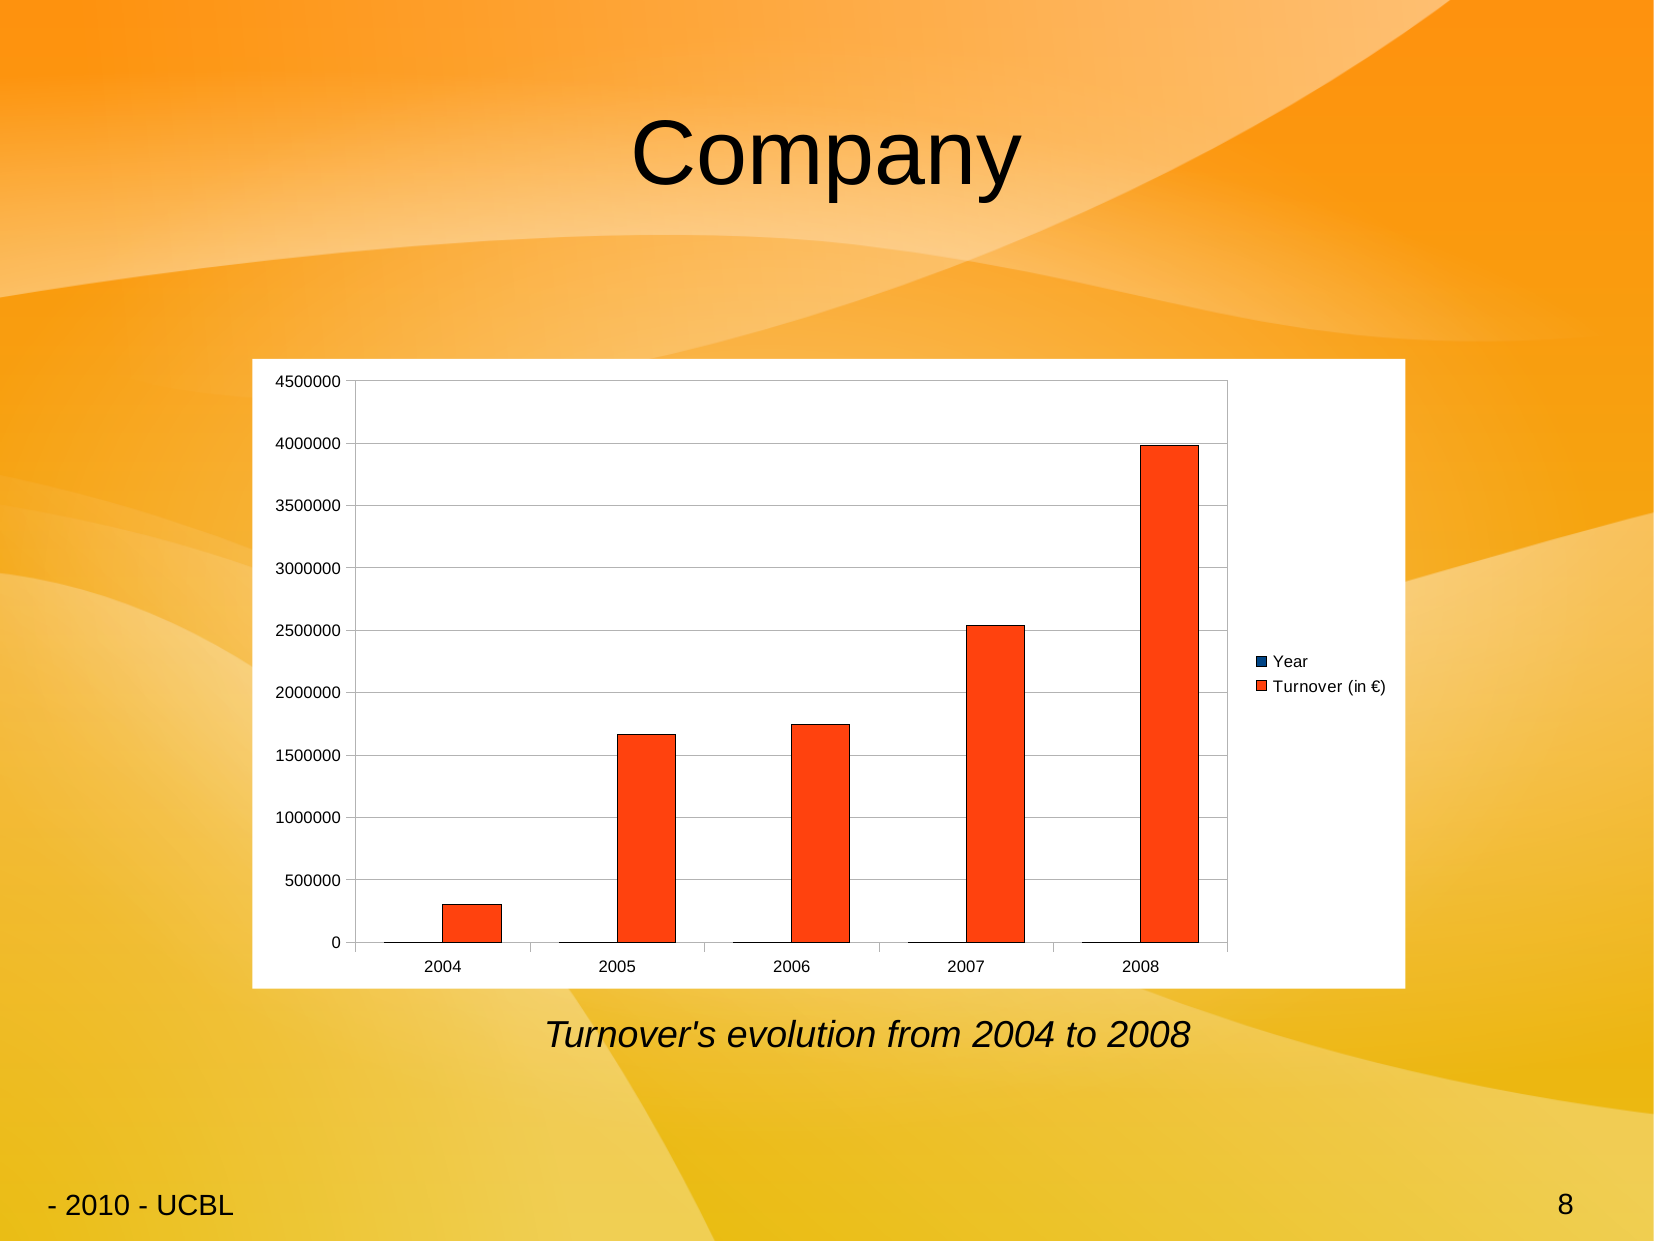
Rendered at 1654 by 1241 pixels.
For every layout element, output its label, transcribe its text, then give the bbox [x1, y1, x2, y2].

text_box Adrian Gaudebert - 2010 - UCBL [16, 1181, 473, 1229]
text_box <numéro> [1542, 1180, 1654, 1241]
text_box Turnover's evolution from 2004 to 2008 [528, 1006, 1206, 1063]
picture [0, 0, 1654, 1241]
list [82, 290, 1571, 1094]
chart [252, 358, 1406, 989]
title Company [82, 49, 1571, 257]
